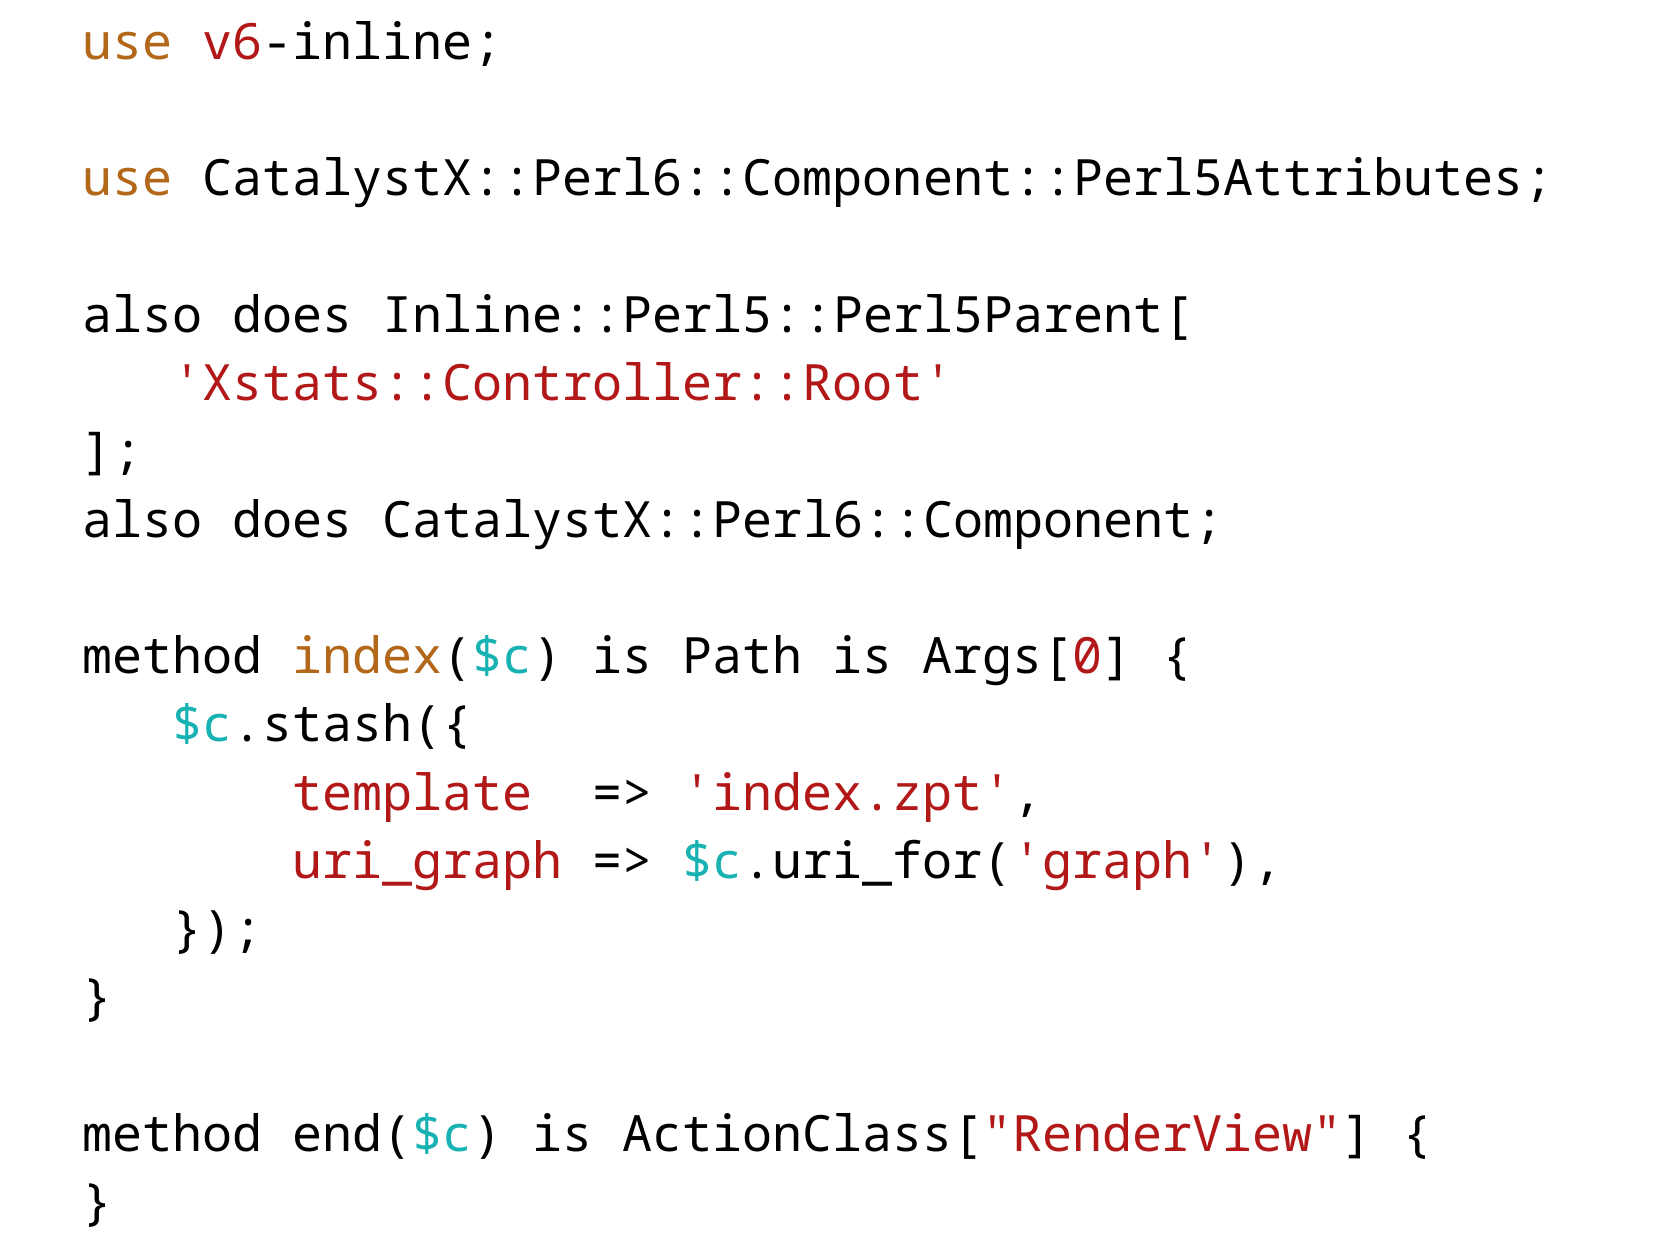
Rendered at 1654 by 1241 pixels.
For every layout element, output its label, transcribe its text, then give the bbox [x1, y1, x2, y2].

subtitle use v6-inline; use CatalystX::Perl6::Component::Perl5Attributes; also does Inline::Perl5::Perl5Parent[ 'Xstats::Controller::Root' ]; also does CatalystX::Perl6::Component; method index($c) is Path is Args[0] { $c.stash({ template => 'index.zpt', uri_graph => $c.uri_for('graph'), }); } method end($c) is ActionClass["RenderView"] { } [82, 109, 1571, 1131]
